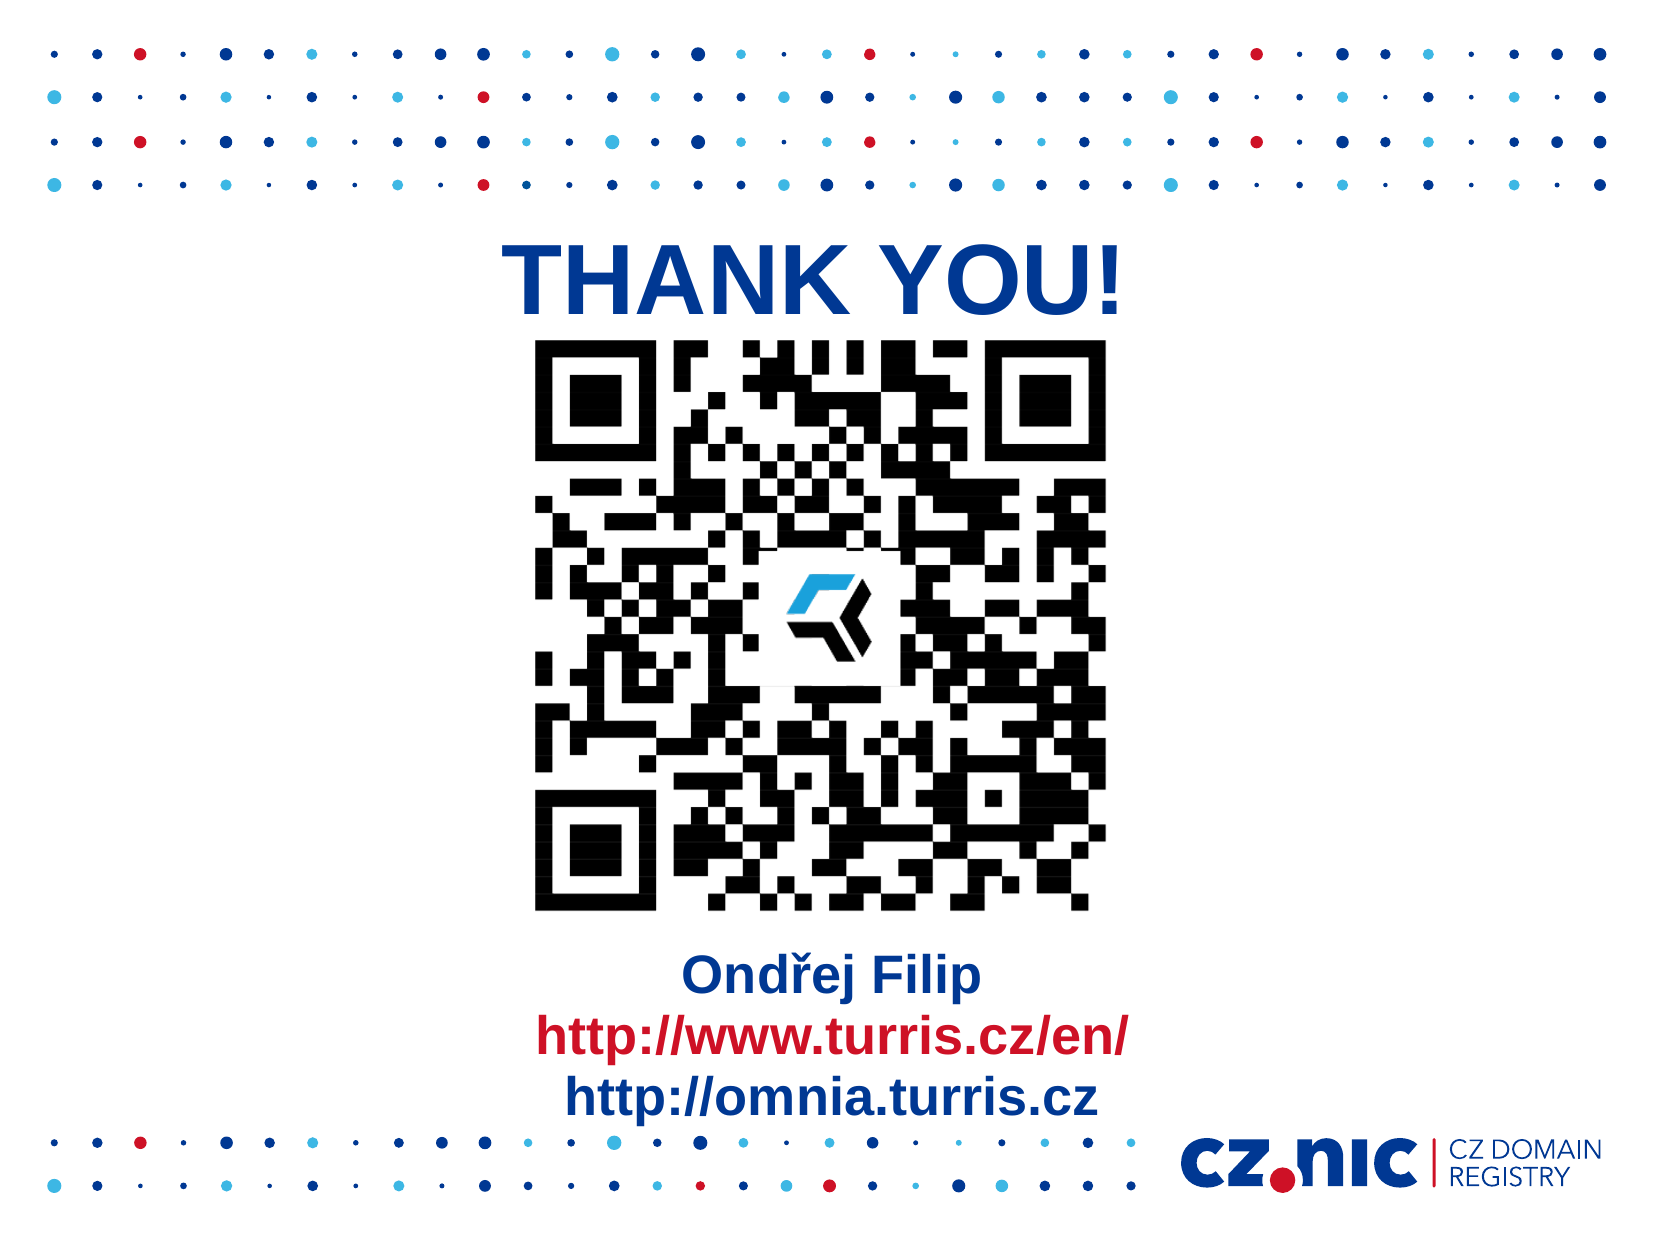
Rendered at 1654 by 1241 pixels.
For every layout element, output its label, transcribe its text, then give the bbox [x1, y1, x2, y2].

picture [466, 271, 1176, 937]
picture [47, 47, 1607, 192]
text_box Ondřej Filip http://www.turris.cz/en/ http://omnia.turris.cz [64, 937, 1601, 1195]
text_box THANK YOU! [47, 216, 1583, 353]
